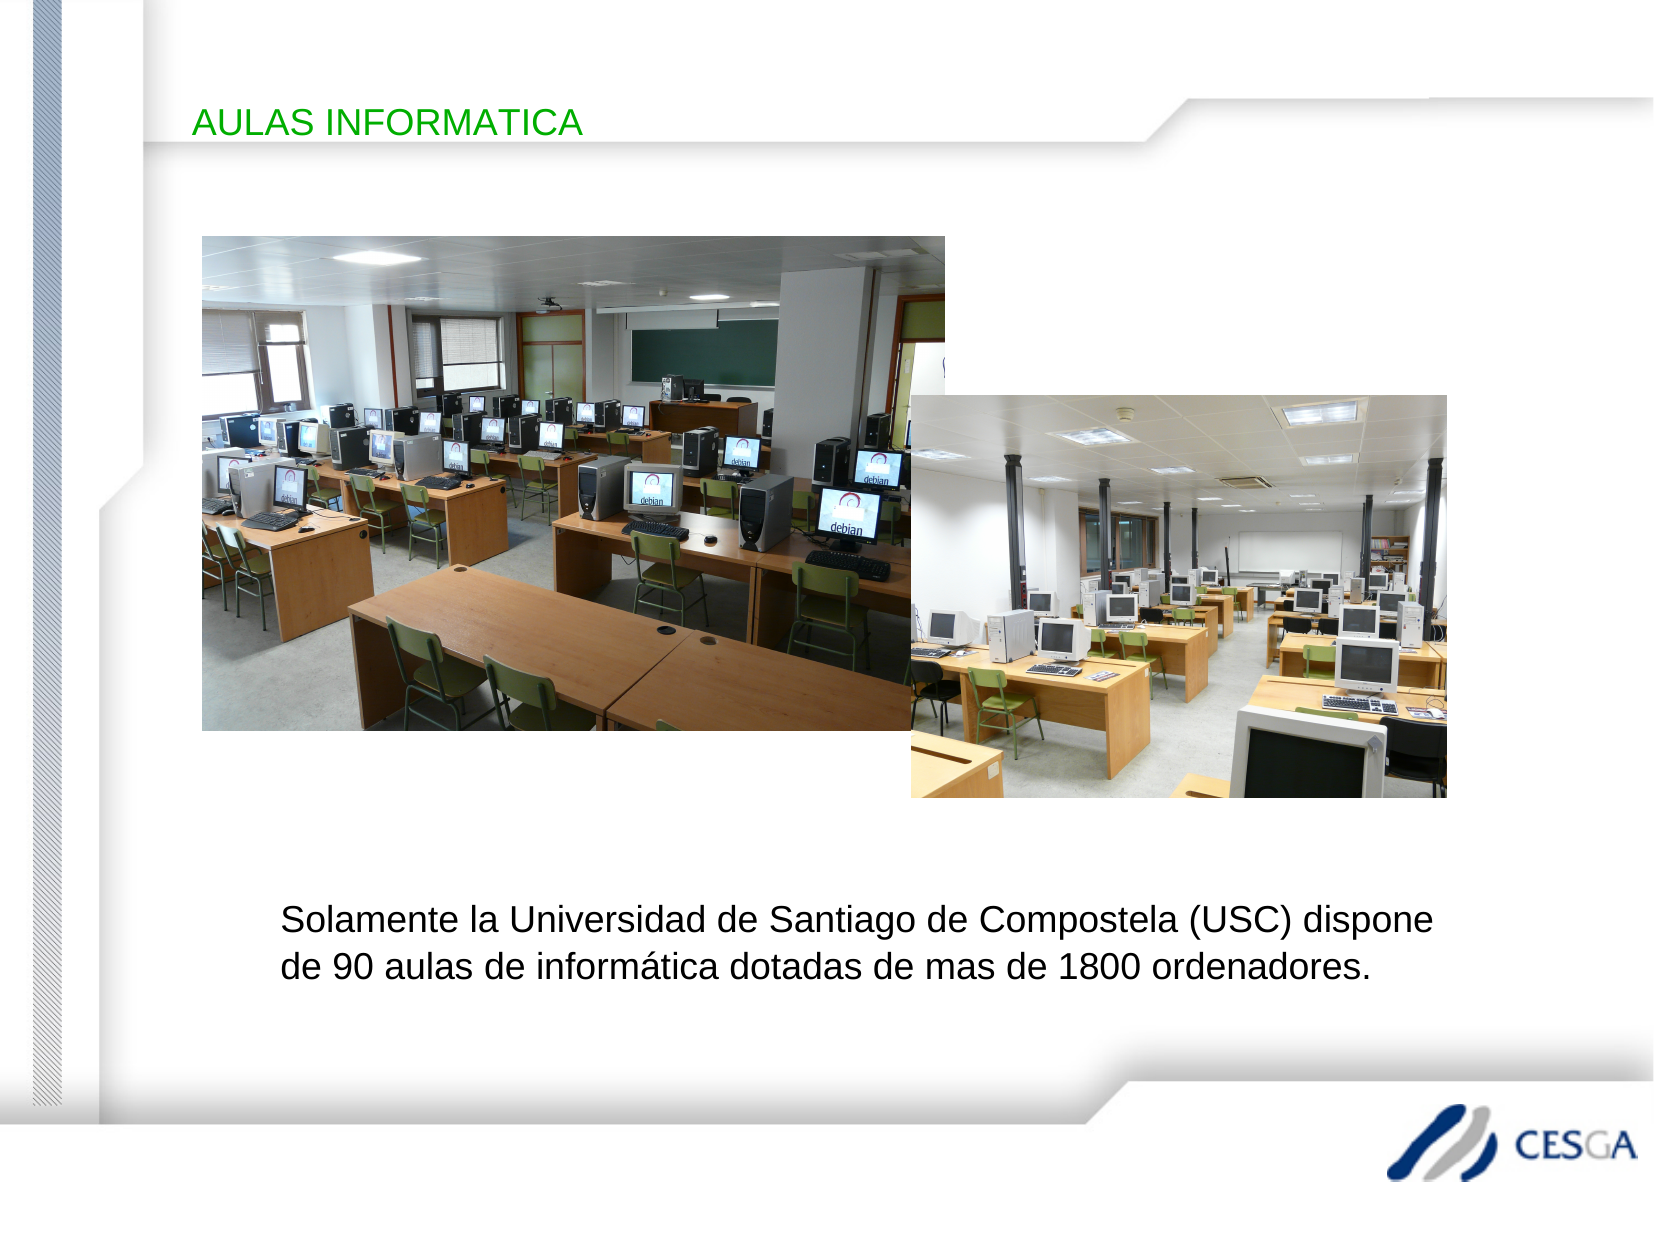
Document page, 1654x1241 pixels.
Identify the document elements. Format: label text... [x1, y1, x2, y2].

text_box AULAS INFORMATICA [177, 88, 739, 150]
text_box Solamente la Universidad de Santiago de Compostela (USC) dispone de 90 aulas de informática dotadas de mas de 1800 ordenadores. [265, 885, 1477, 1023]
picture [0, 0, 1654, 1241]
